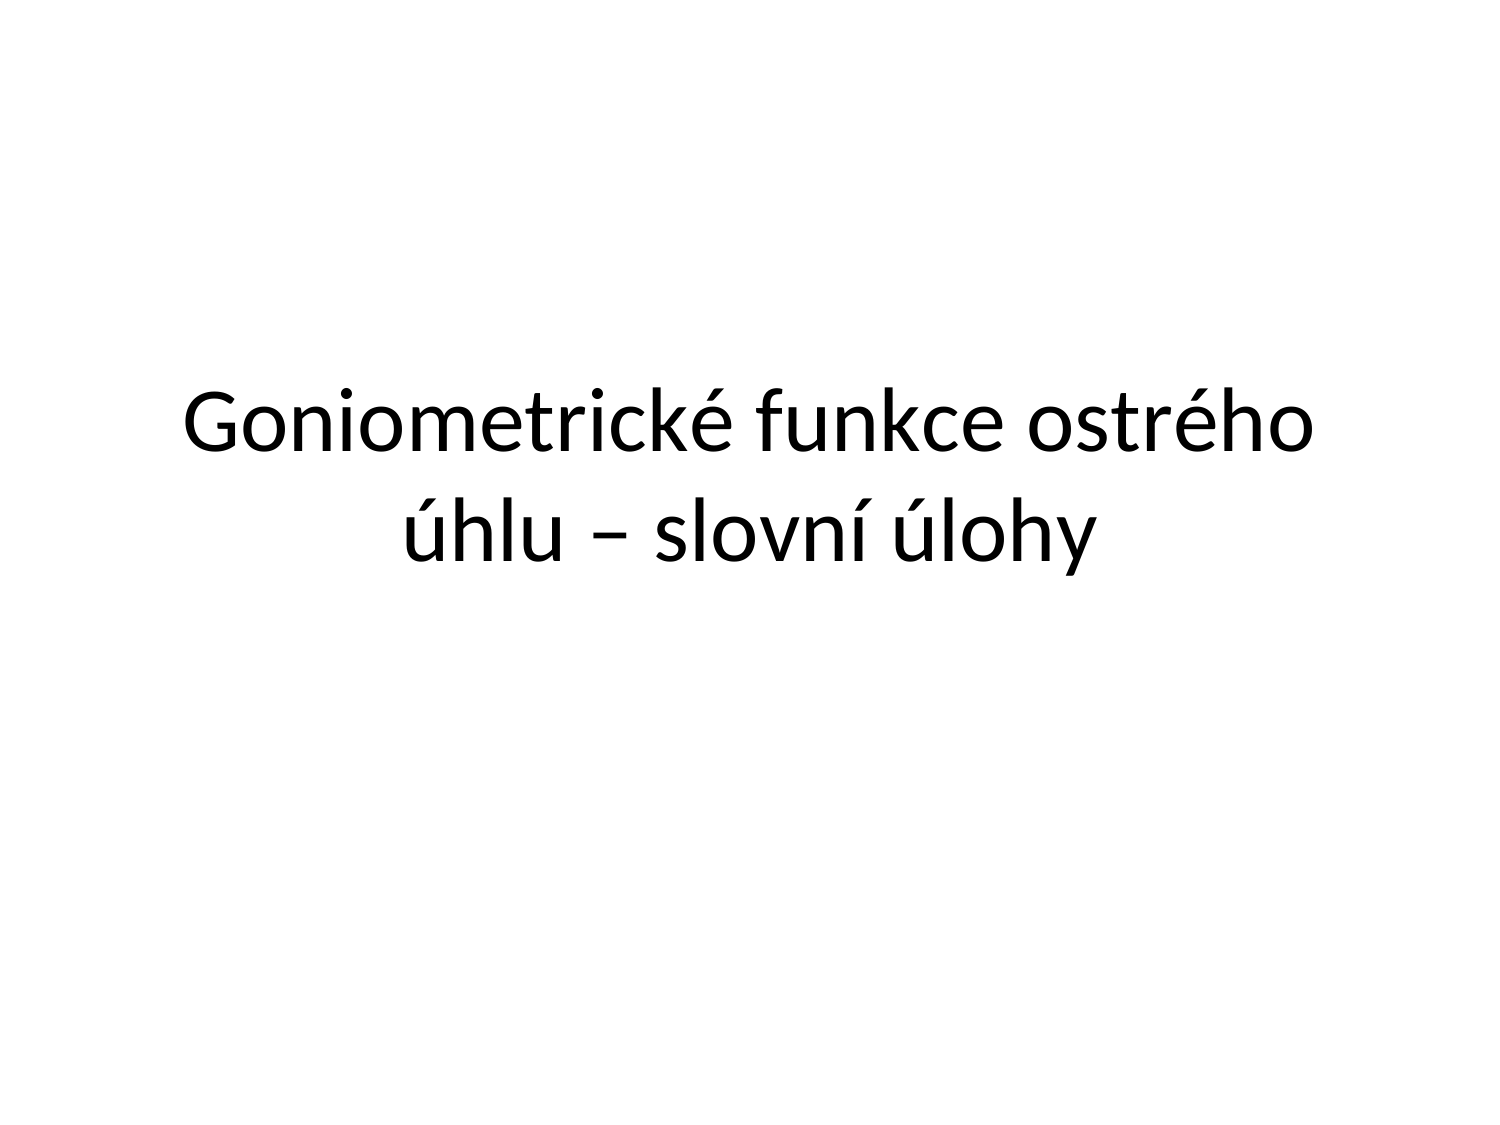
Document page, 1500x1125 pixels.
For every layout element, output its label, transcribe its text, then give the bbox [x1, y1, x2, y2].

title Goniometrické funkce ostrého úhlu – slovní úlohy [112, 349, 1388, 591]
